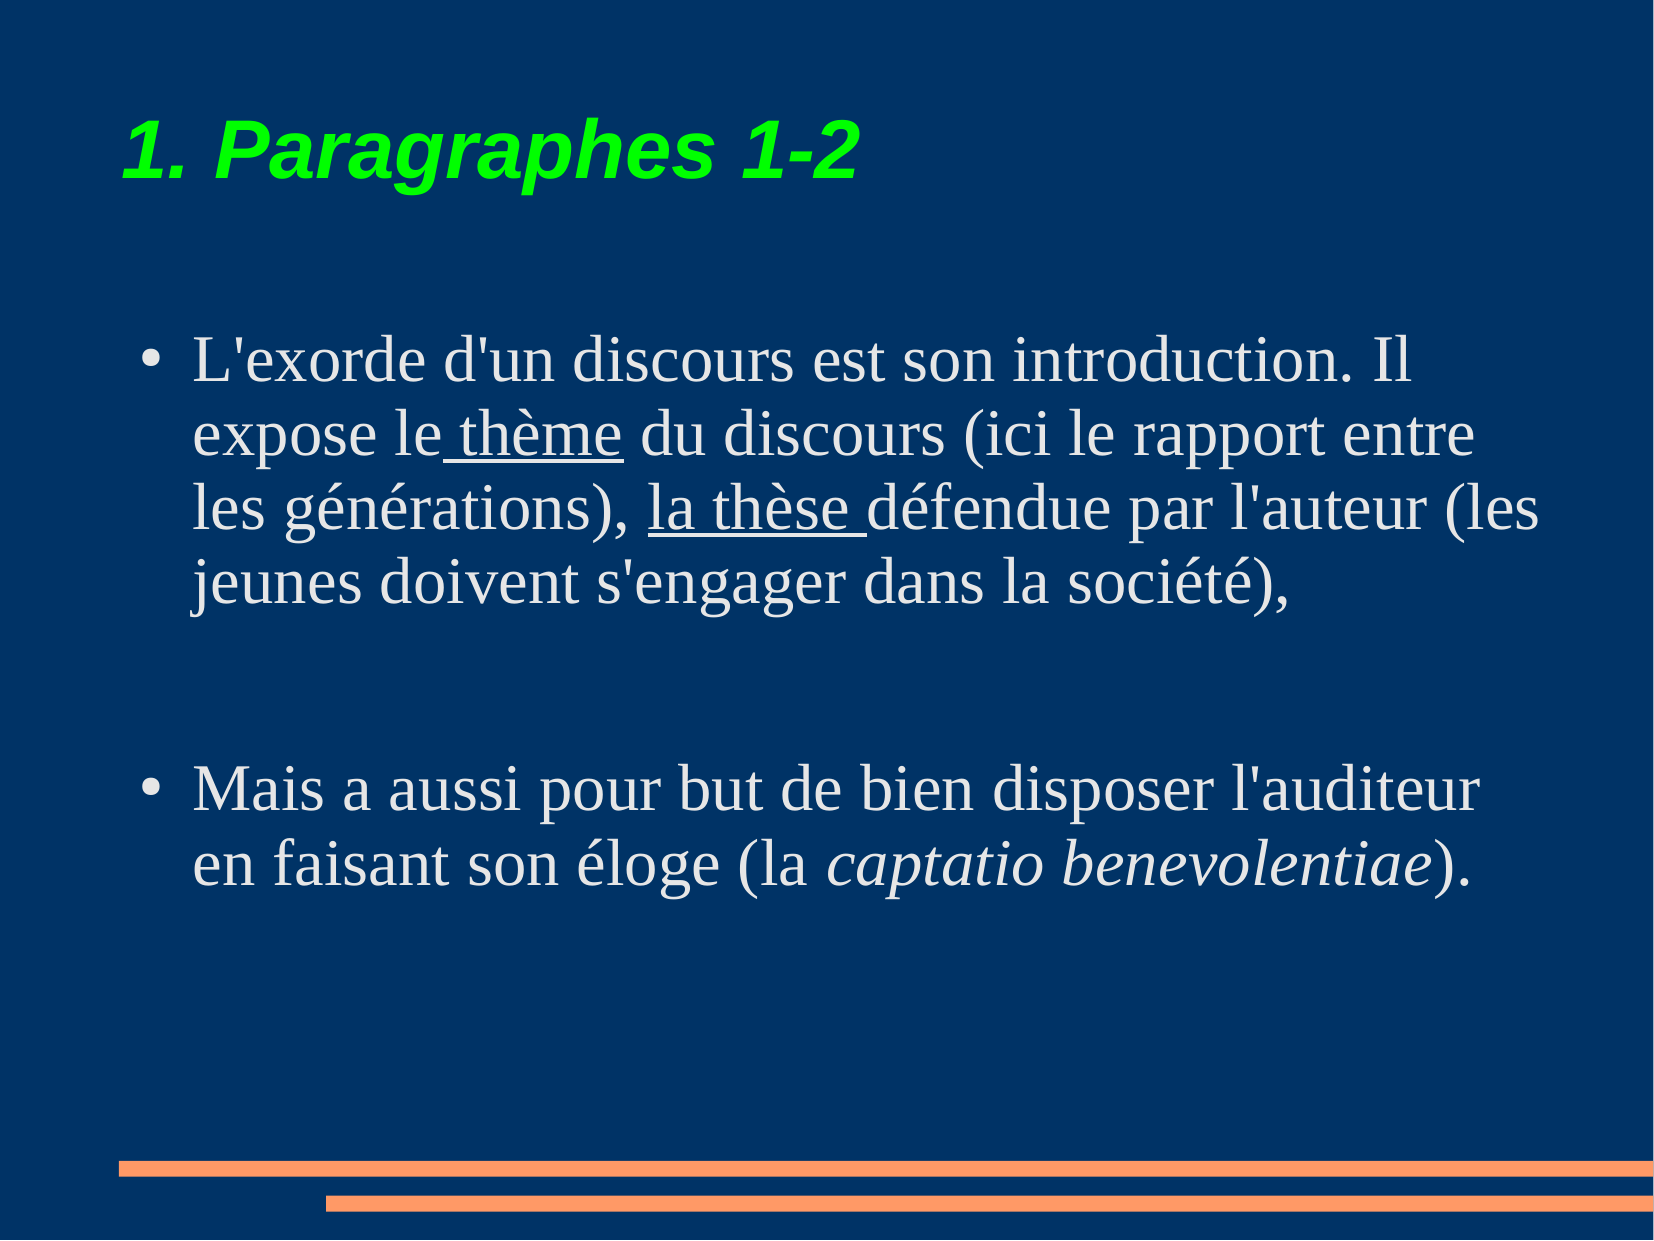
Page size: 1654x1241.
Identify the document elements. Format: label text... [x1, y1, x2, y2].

list L'exorde d'un discours est son introduction. Il expose le thème du discours (ici le rapport entre les générations), la thèse défendue par l'auteur (les jeunes doivent s'engager dans la société), Mais a aussi pour but de bien disposer l'auditeur en faisant son éloge (la captatio benevolentiae). [121, 322, 1561, 1118]
title 1. Paragraphes 1-2 [121, 53, 1534, 246]
